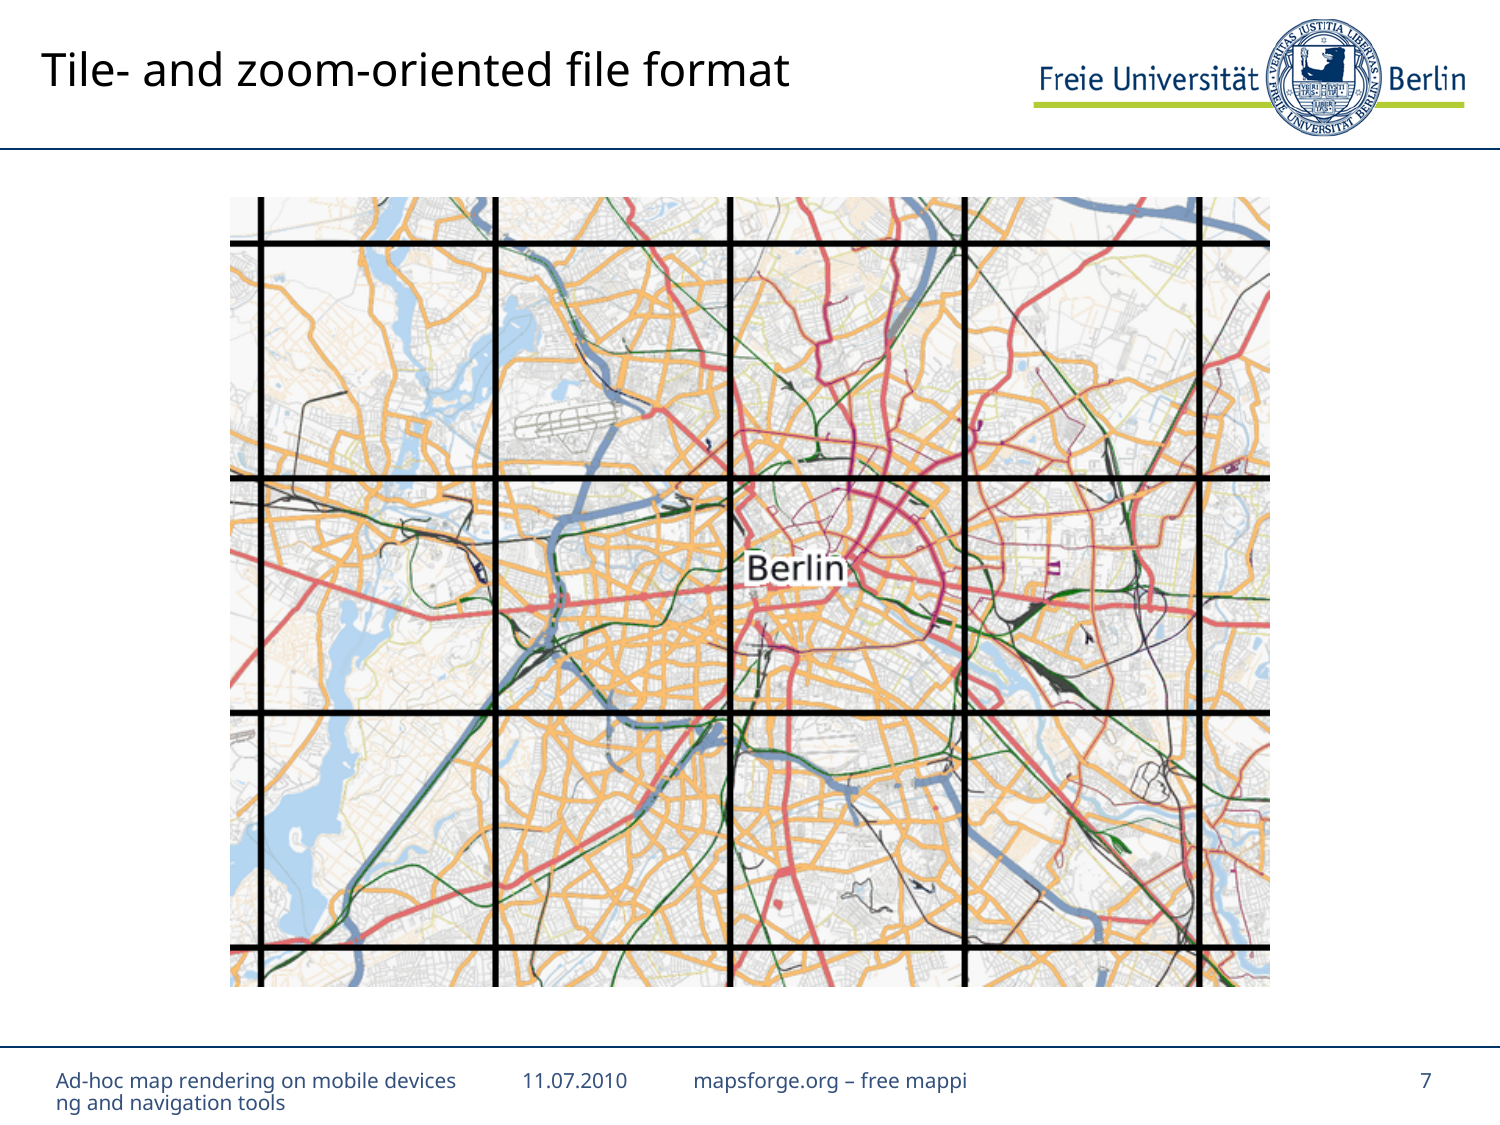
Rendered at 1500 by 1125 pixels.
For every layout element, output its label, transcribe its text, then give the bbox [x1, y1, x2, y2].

title Tile- and zoom-oriented file format [41, 0, 1016, 138]
picture [1033, 19, 1470, 137]
picture [230, 197, 1270, 987]
